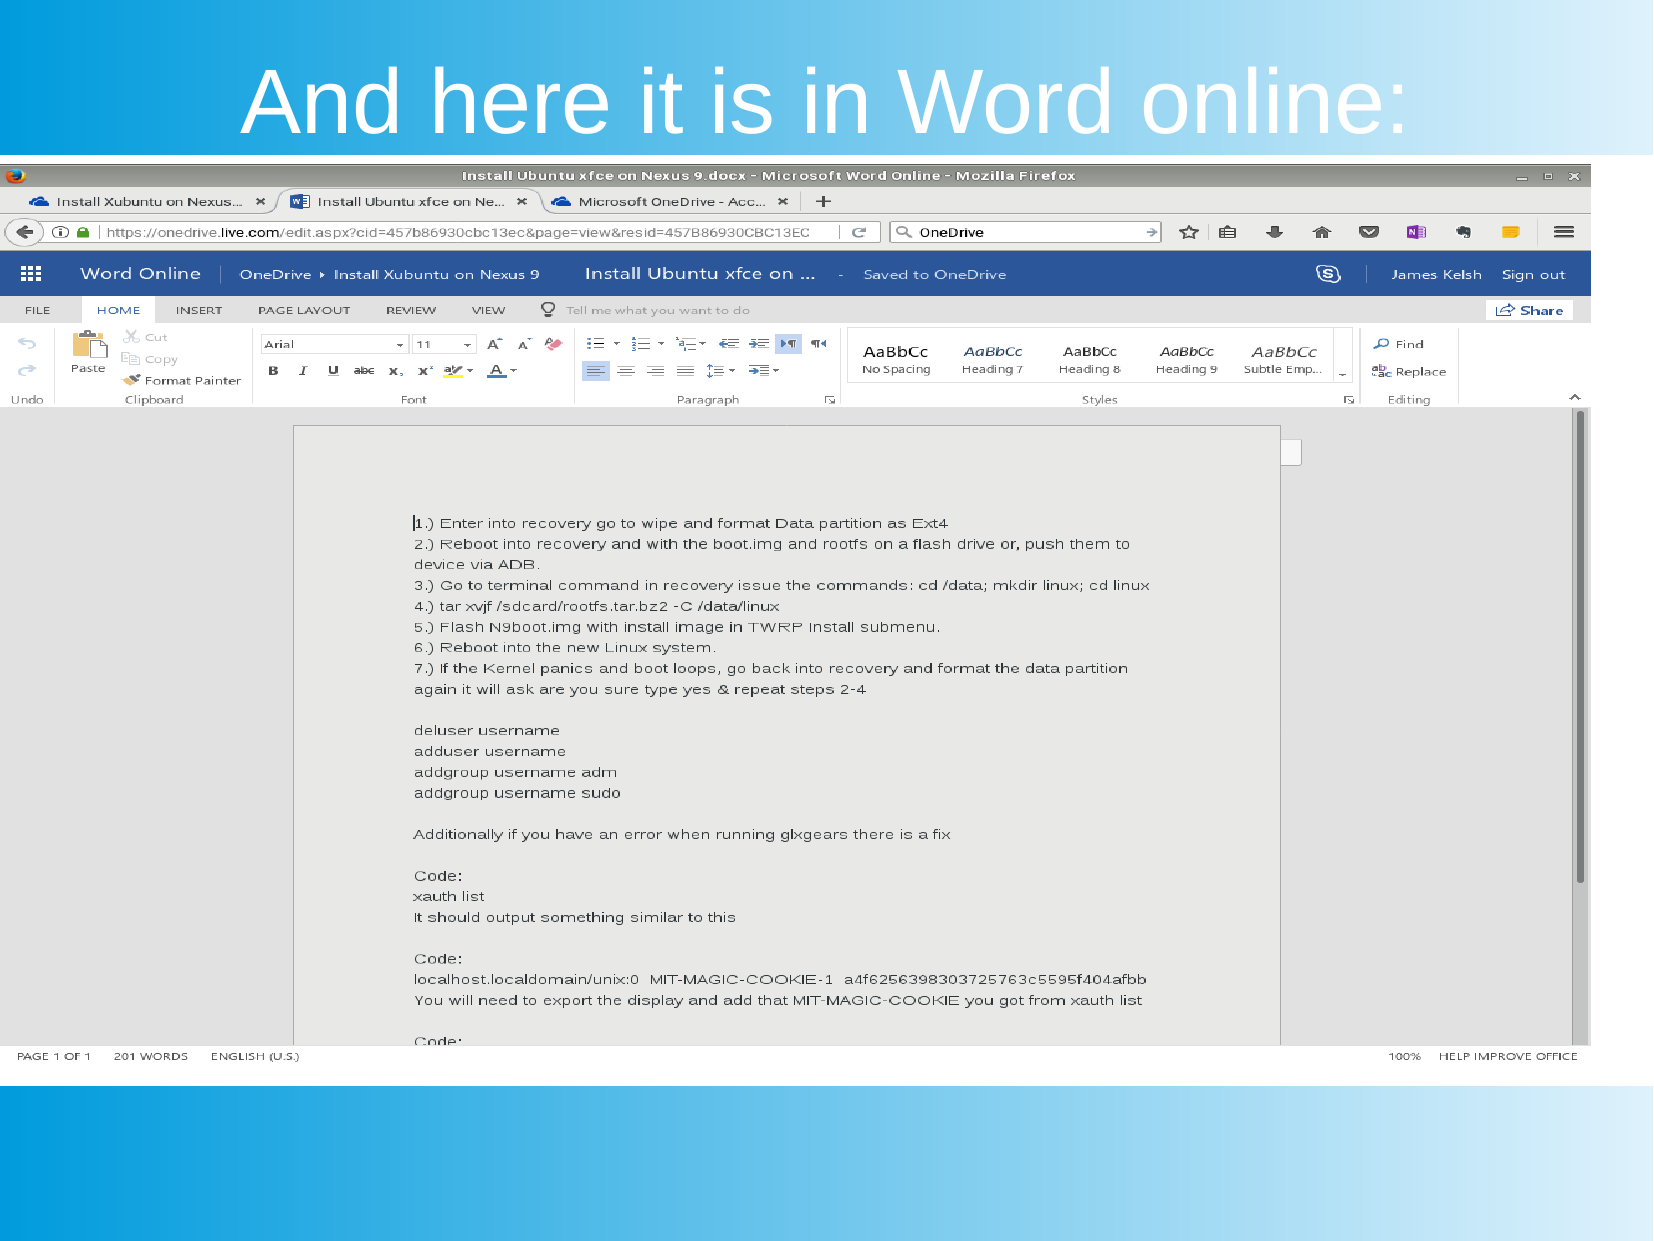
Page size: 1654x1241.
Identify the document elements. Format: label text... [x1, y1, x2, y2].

picture [0, 164, 1591, 1066]
title And here it is in Word online: [82, 49, 1571, 155]
